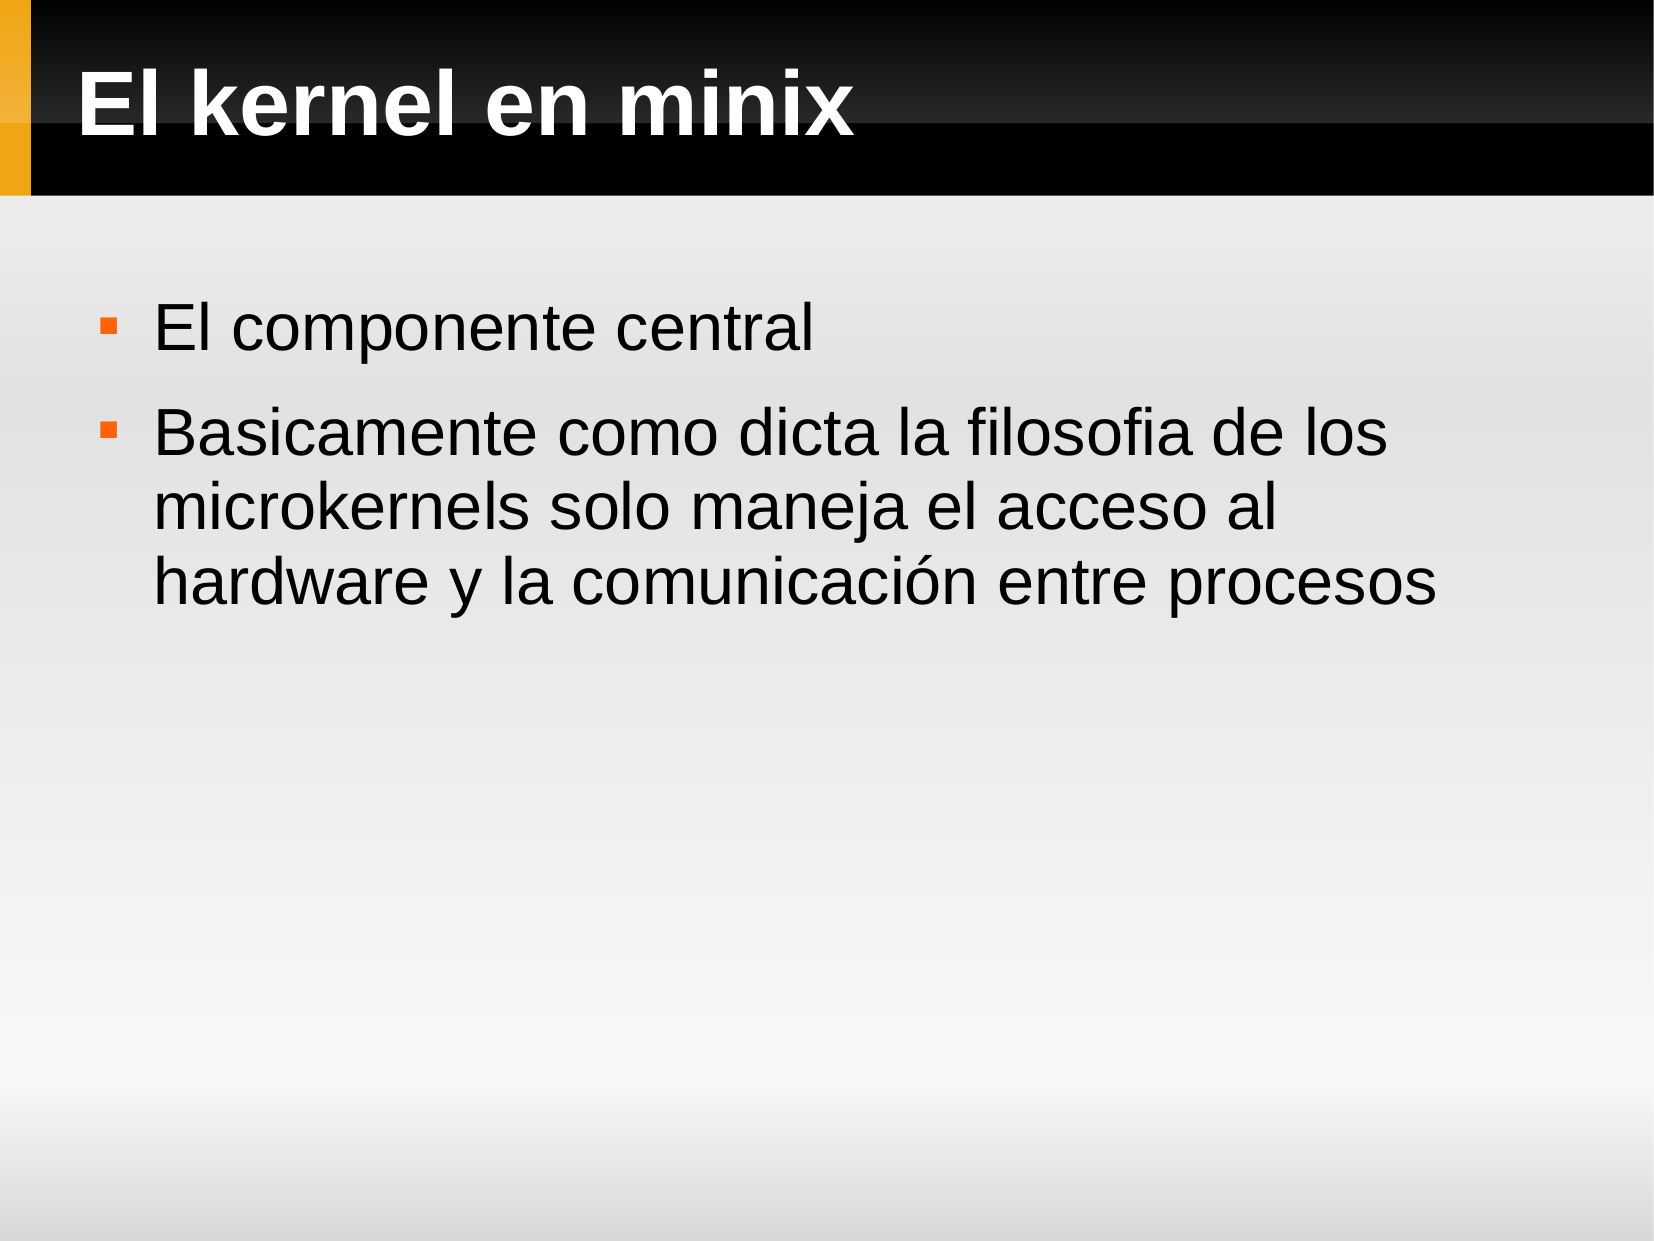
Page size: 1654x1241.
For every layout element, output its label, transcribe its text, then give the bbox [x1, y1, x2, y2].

picture [0, 0, 1654, 1241]
list El componente central Basicamente como dicta la filosofia de los microkernels solo maneja el acceso al hardware y la comunicación entre procesos [82, 290, 1571, 1094]
title El kernel en minix [76, 7, 1565, 200]
